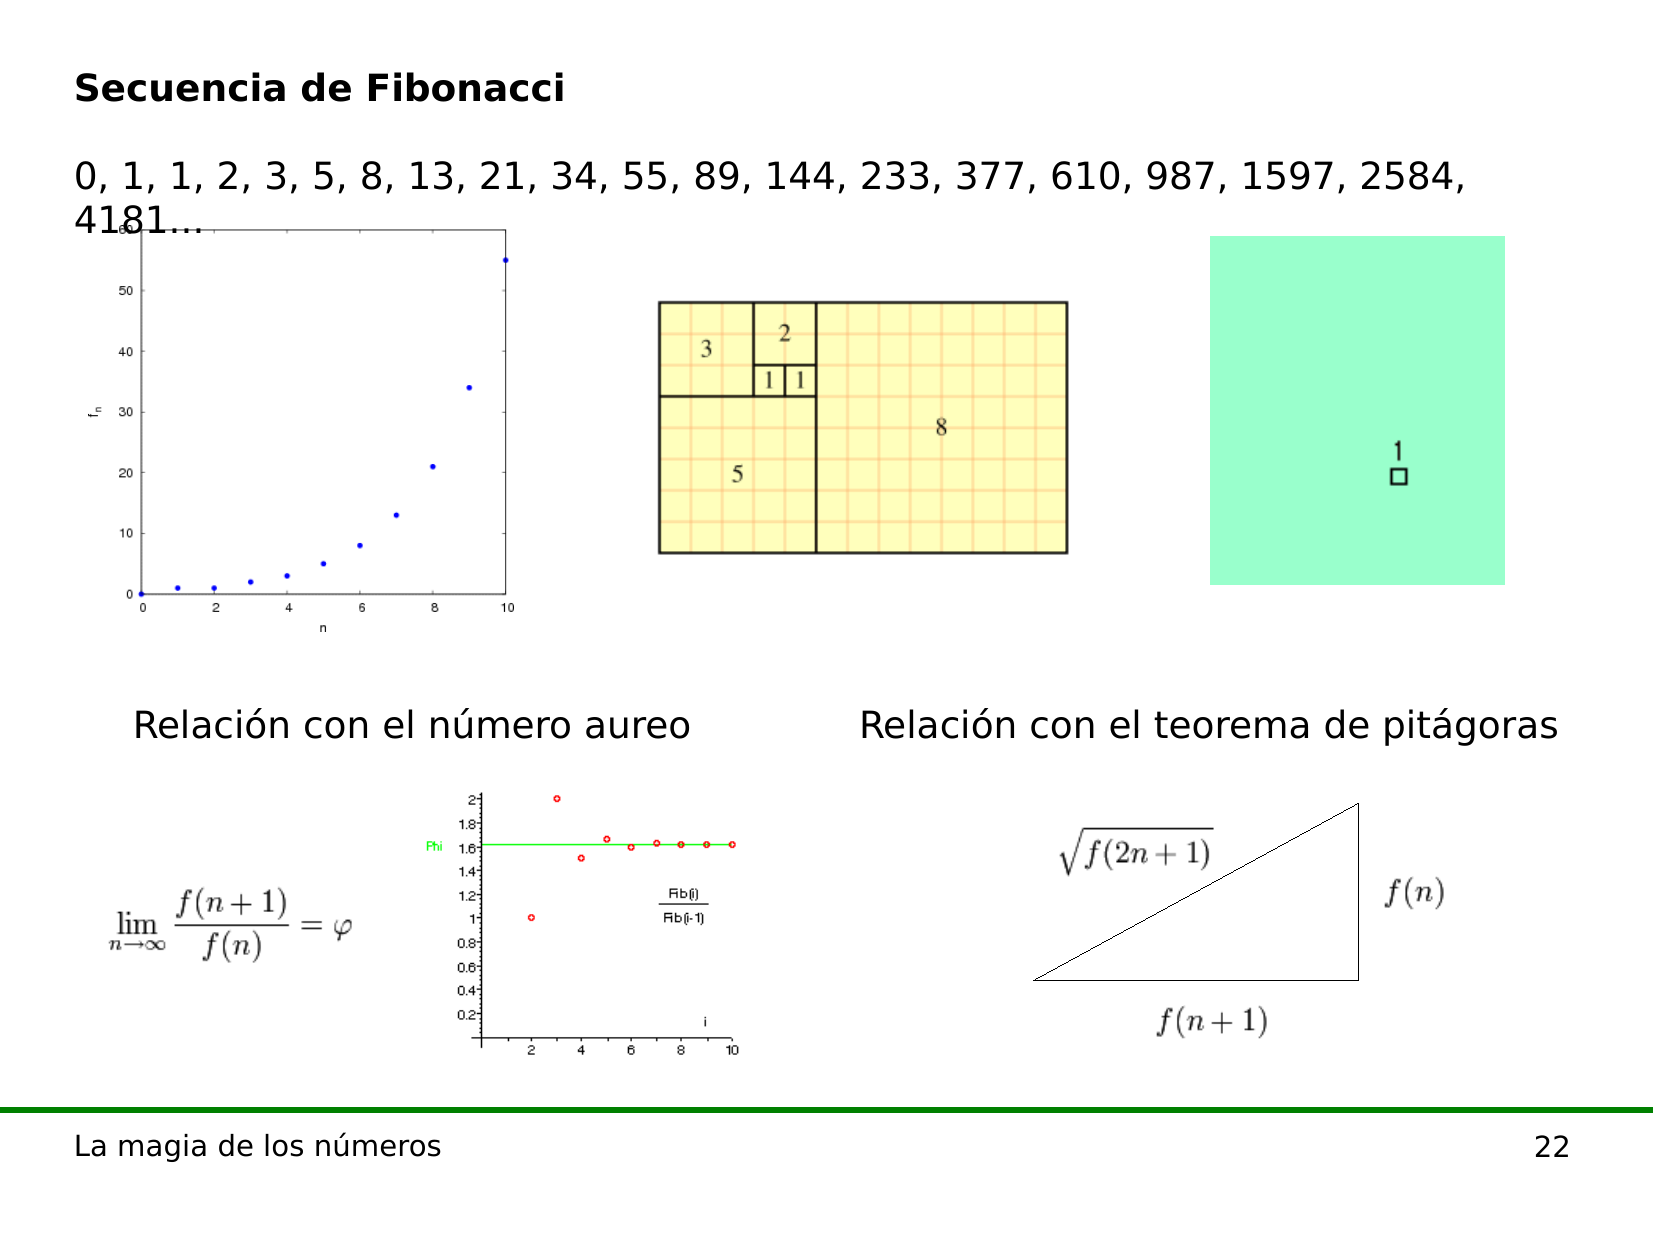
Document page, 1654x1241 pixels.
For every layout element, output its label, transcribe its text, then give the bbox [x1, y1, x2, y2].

picture [1382, 876, 1447, 911]
picture [127, 225, 139, 231]
picture [1154, 1005, 1270, 1040]
text_box Relación con el número aureo Relación con el teorema de pitágoras [118, 696, 1625, 756]
picture [419, 786, 756, 1063]
picture [1210, 236, 1505, 585]
picture [106, 885, 355, 966]
text_box 0, 1, 1, 2, 3, 5, 8, 13, 21, 34, 55, 89, 144, 233, 377, 610, 987, 1597, 2584, 4181... [59, 147, 1625, 206]
picture [88, 225, 514, 632]
text_box Secuencia de Fibonacci [59, 59, 1182, 118]
picture [1057, 825, 1217, 880]
picture [652, 295, 1075, 561]
text_box La magia de los números [59, 1122, 975, 1172]
